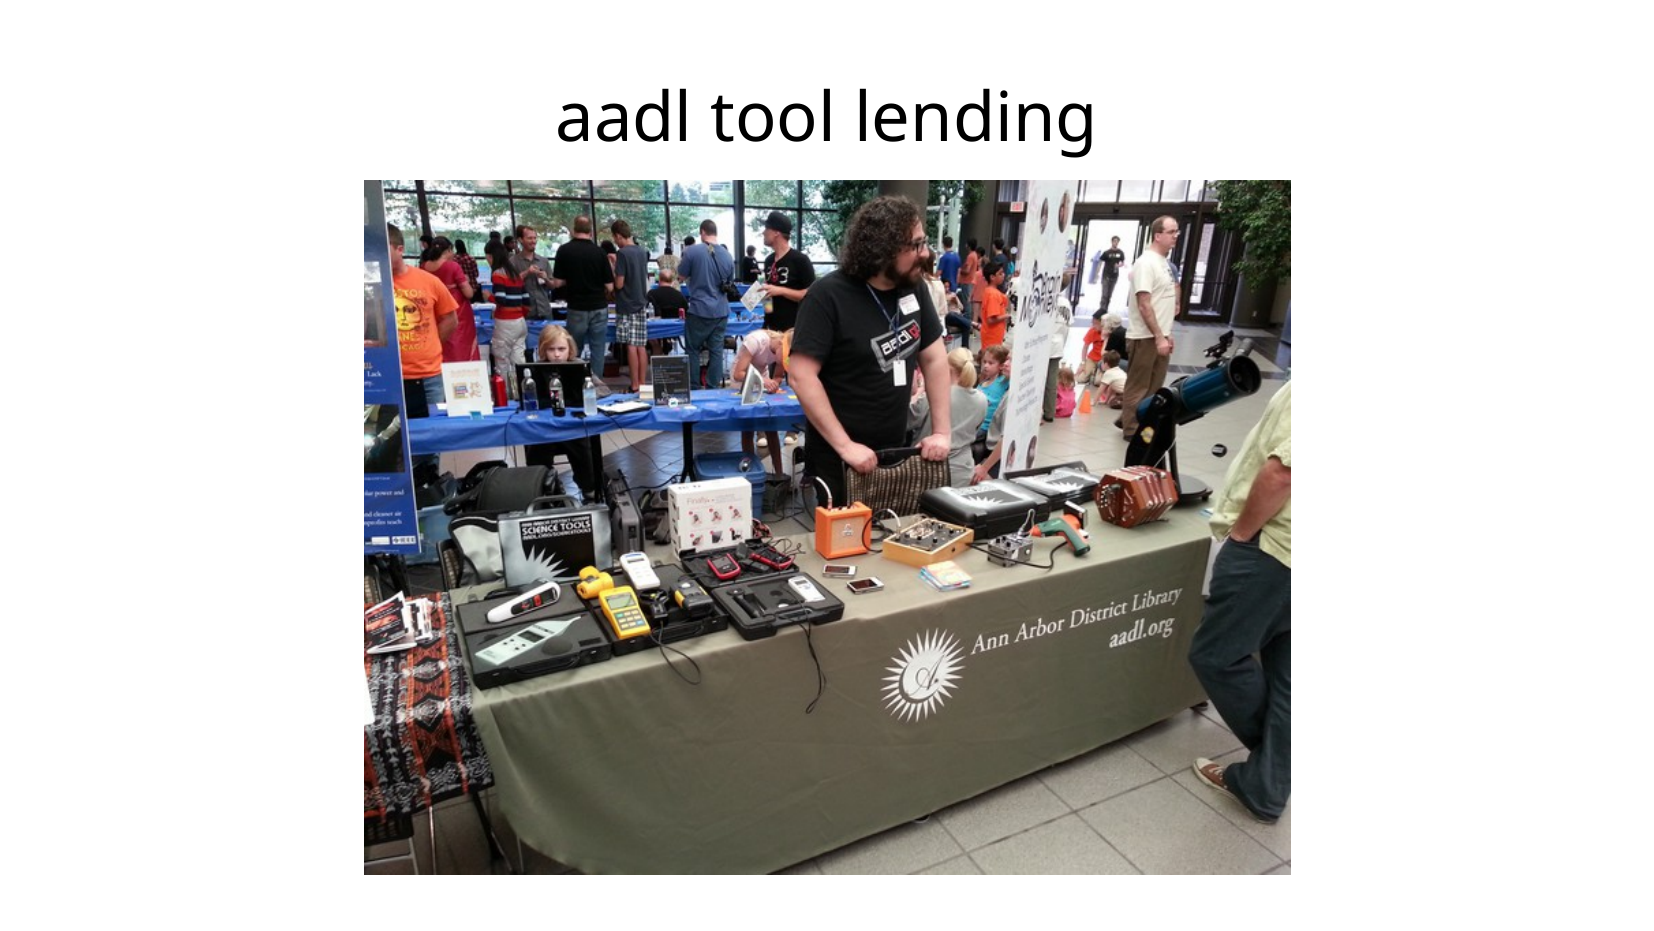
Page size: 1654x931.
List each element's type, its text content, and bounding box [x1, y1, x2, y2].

title aadl tool lending [82, 37, 1571, 193]
picture [364, 180, 1291, 875]
